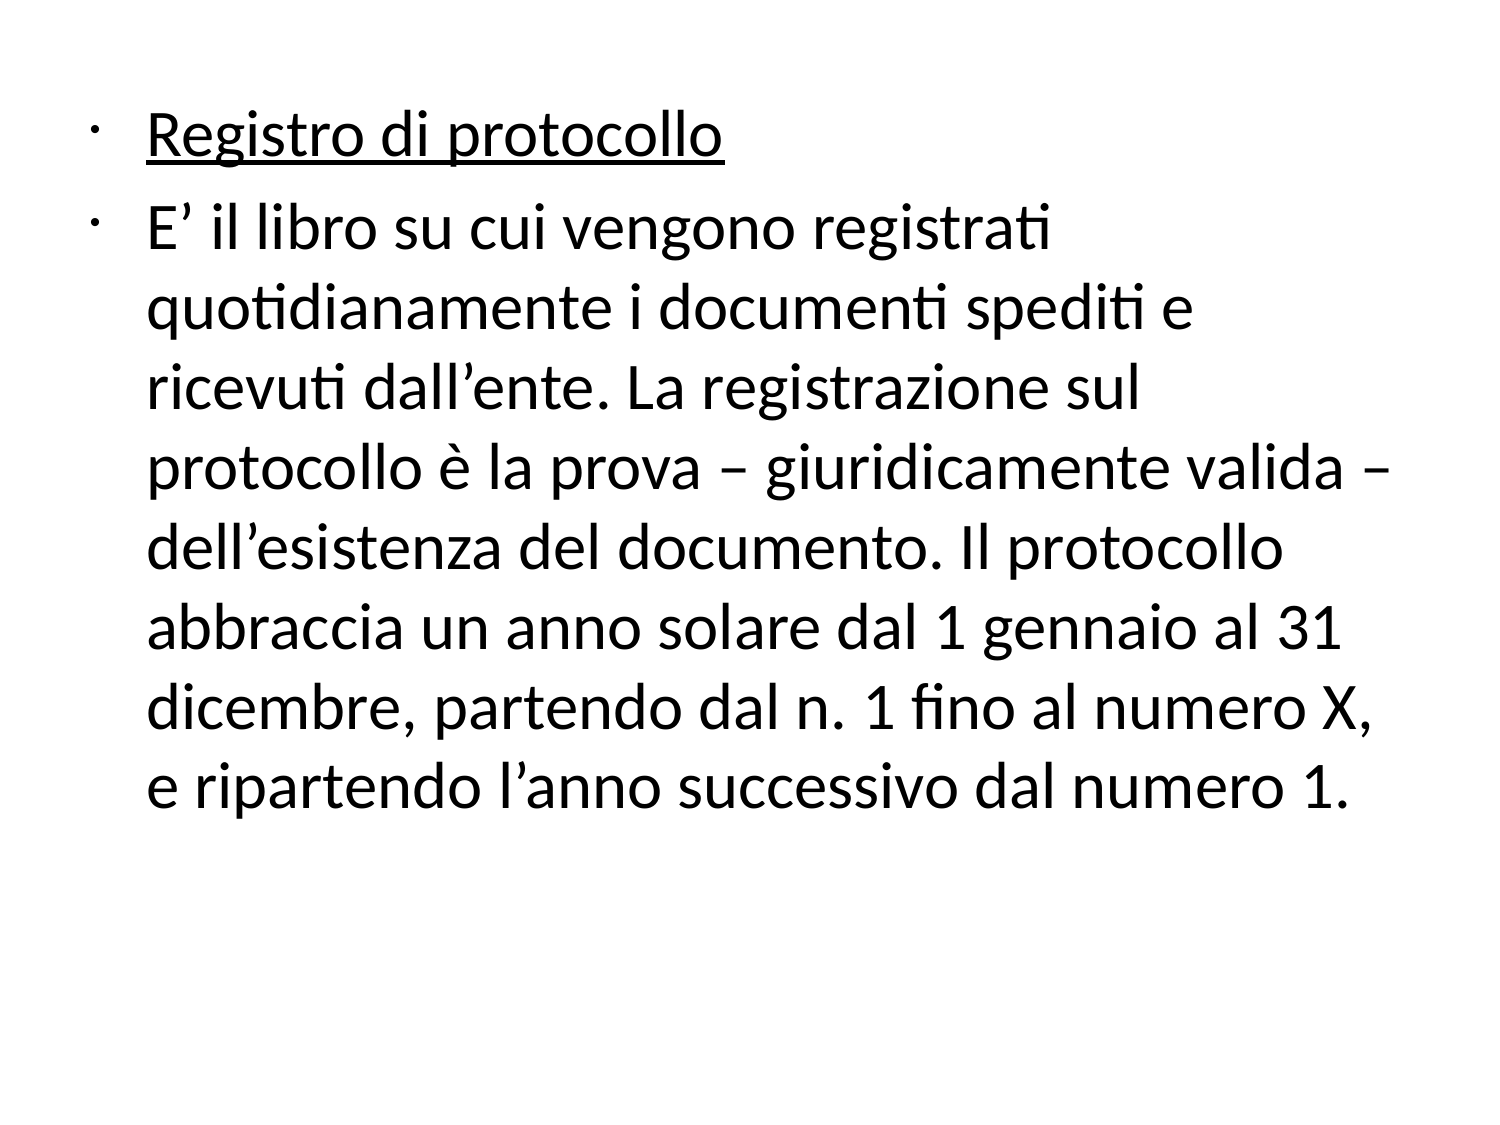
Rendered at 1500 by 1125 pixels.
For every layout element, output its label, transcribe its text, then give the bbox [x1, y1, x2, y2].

list Registro di protocollo E’ il libro su cui vengono registrati quotidianamente i documenti spediti e ricevuti dall’ente. La registrazione sul protocollo è la prova – giuridicamente valida – dell’esistenza del documento. Il protocollo abbraccia un anno solare dal 1 gennaio al 31 dicembre, partendo dal n. 1 fino al numero X, e ripartendo l’anno successivo dal numero 1. [75, 82, 1425, 1005]
